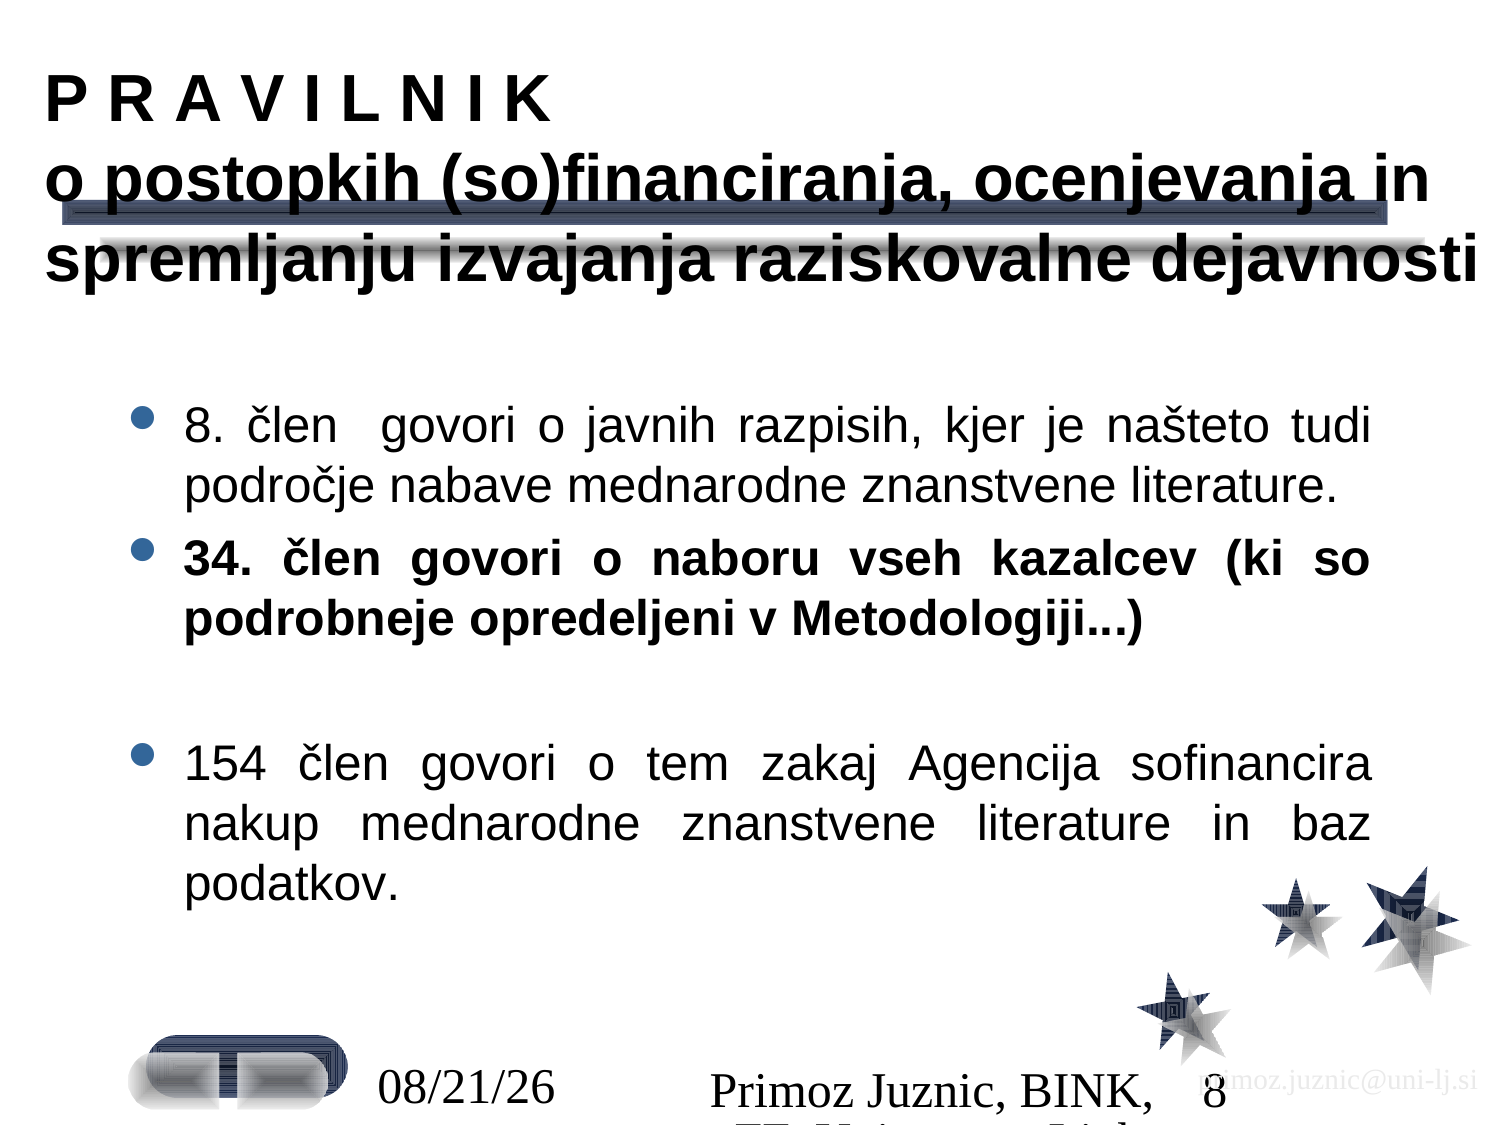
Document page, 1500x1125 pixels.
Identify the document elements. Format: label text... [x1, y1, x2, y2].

title P R A V I L N I K o postopkih (so)financiranja, ocenjevanja in spremljanju izvajanja raziskovalne dejavnosti [29, 0, 1500, 303]
list 8. člen govori o javnih razpisih, kjer je našteto tudi področje nabave mednarodne znanstvene literature. 34. člen govori o naboru vseh kazalcev (ki so podrobneje opredeljeni v Metodologiji...) 154 člen govori o tem zakaj Agencija sofinancira nakup mednarodne znanstvene literature in baz podatkov. [112, 312, 1388, 1063]
